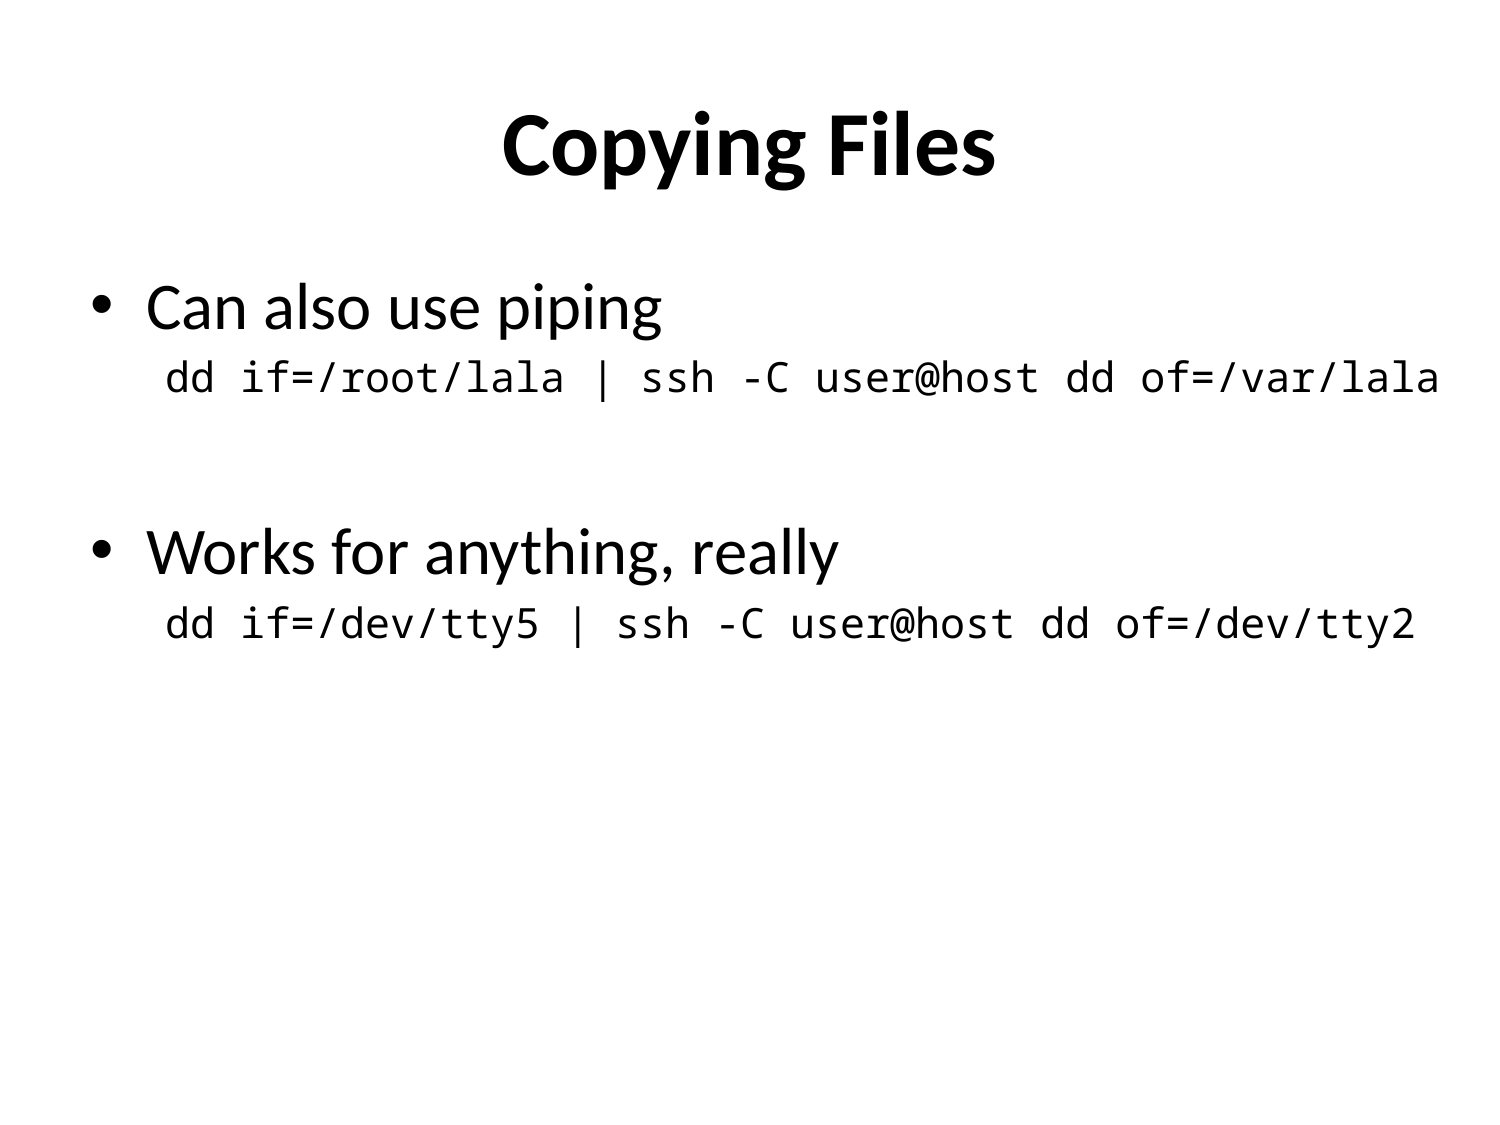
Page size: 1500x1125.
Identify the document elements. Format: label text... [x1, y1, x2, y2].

list Can also use piping dd if=/root/lala | ssh -C user@host dd of=/var/lala Works for anything, really dd if=/dev/tty5 | ssh -C user@host dd of=/dev/tty2 [75, 255, 1500, 1059]
title Copying Files [75, 45, 1425, 233]
